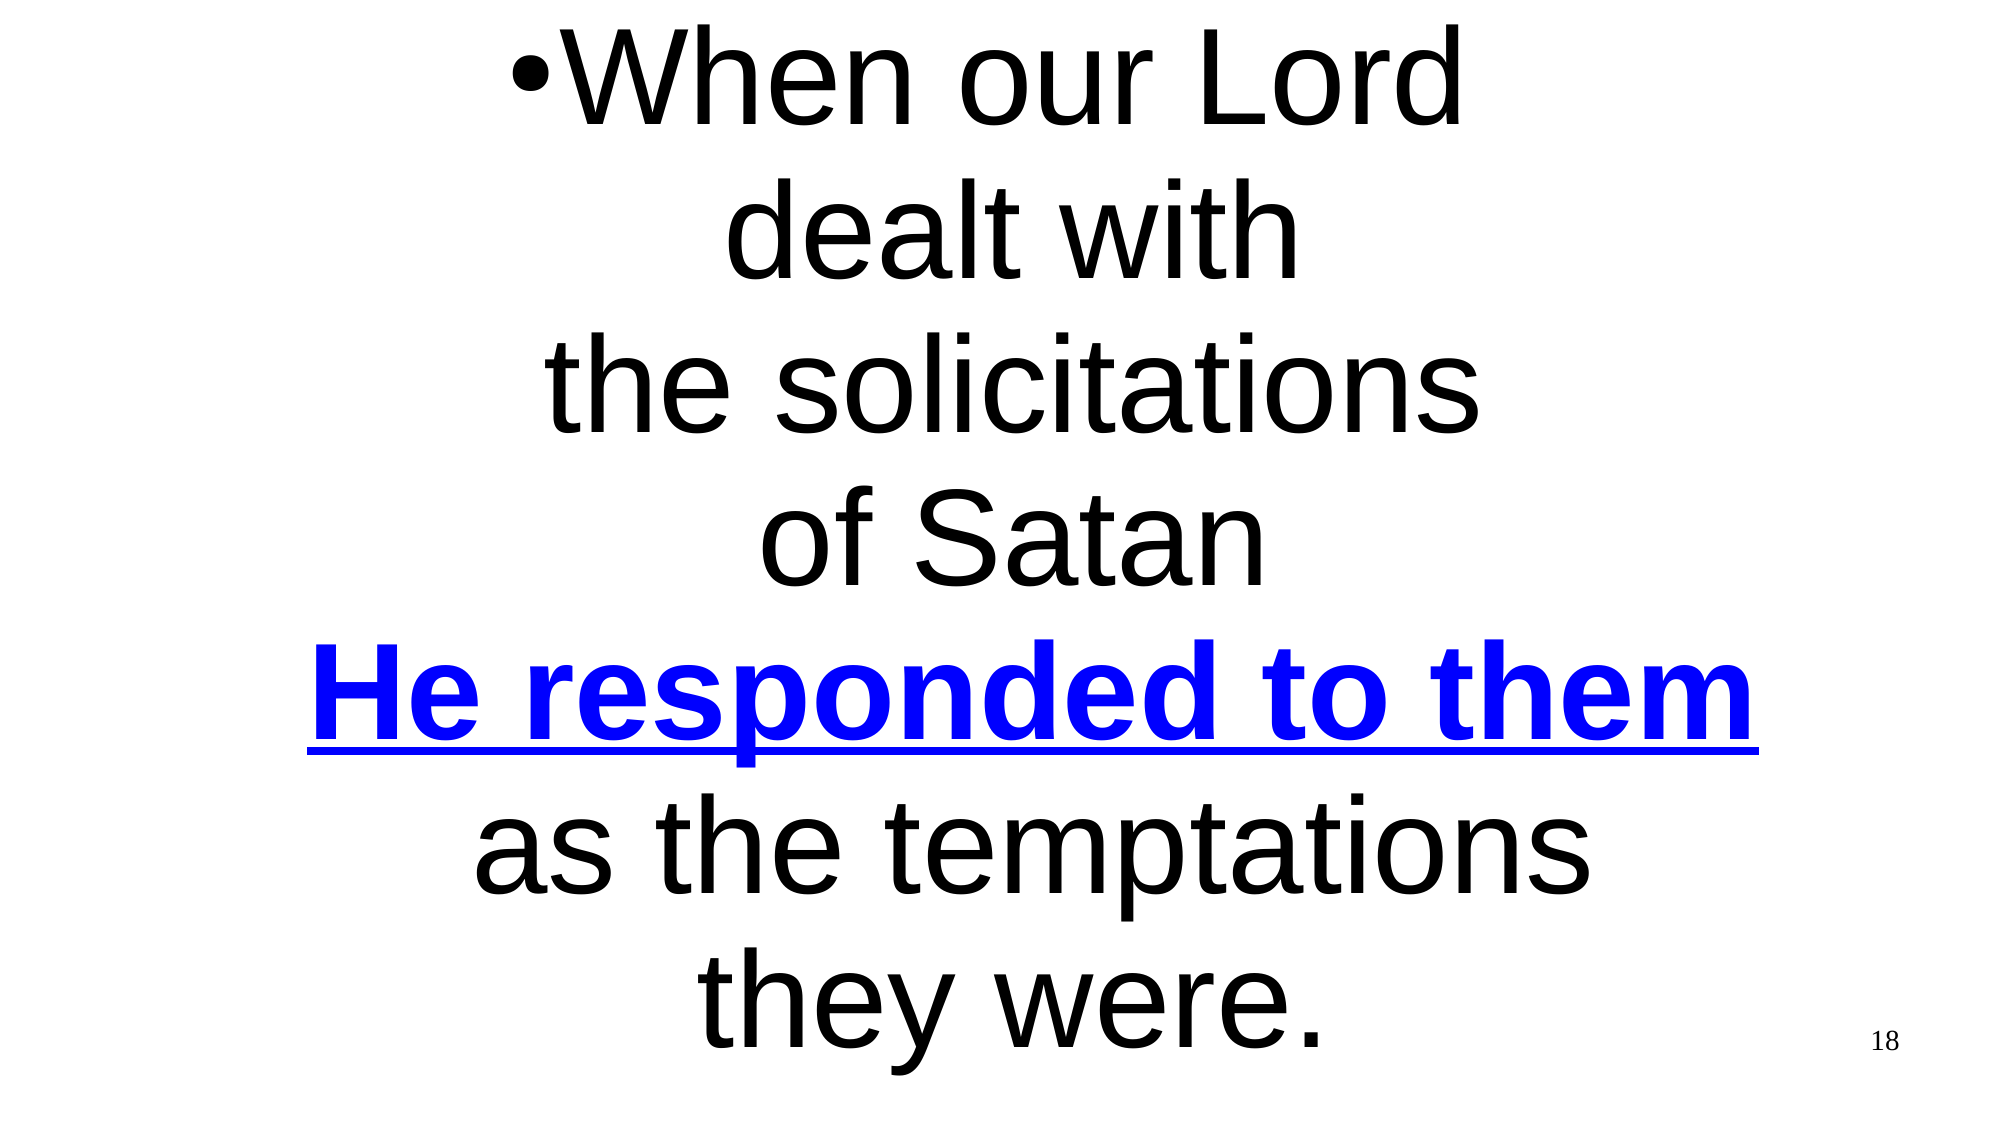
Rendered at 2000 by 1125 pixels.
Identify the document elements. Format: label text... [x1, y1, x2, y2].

list When our Lord dealt with the solicitations of Satan He responded to them as the temptations they were. [0, 0, 1996, 1123]
